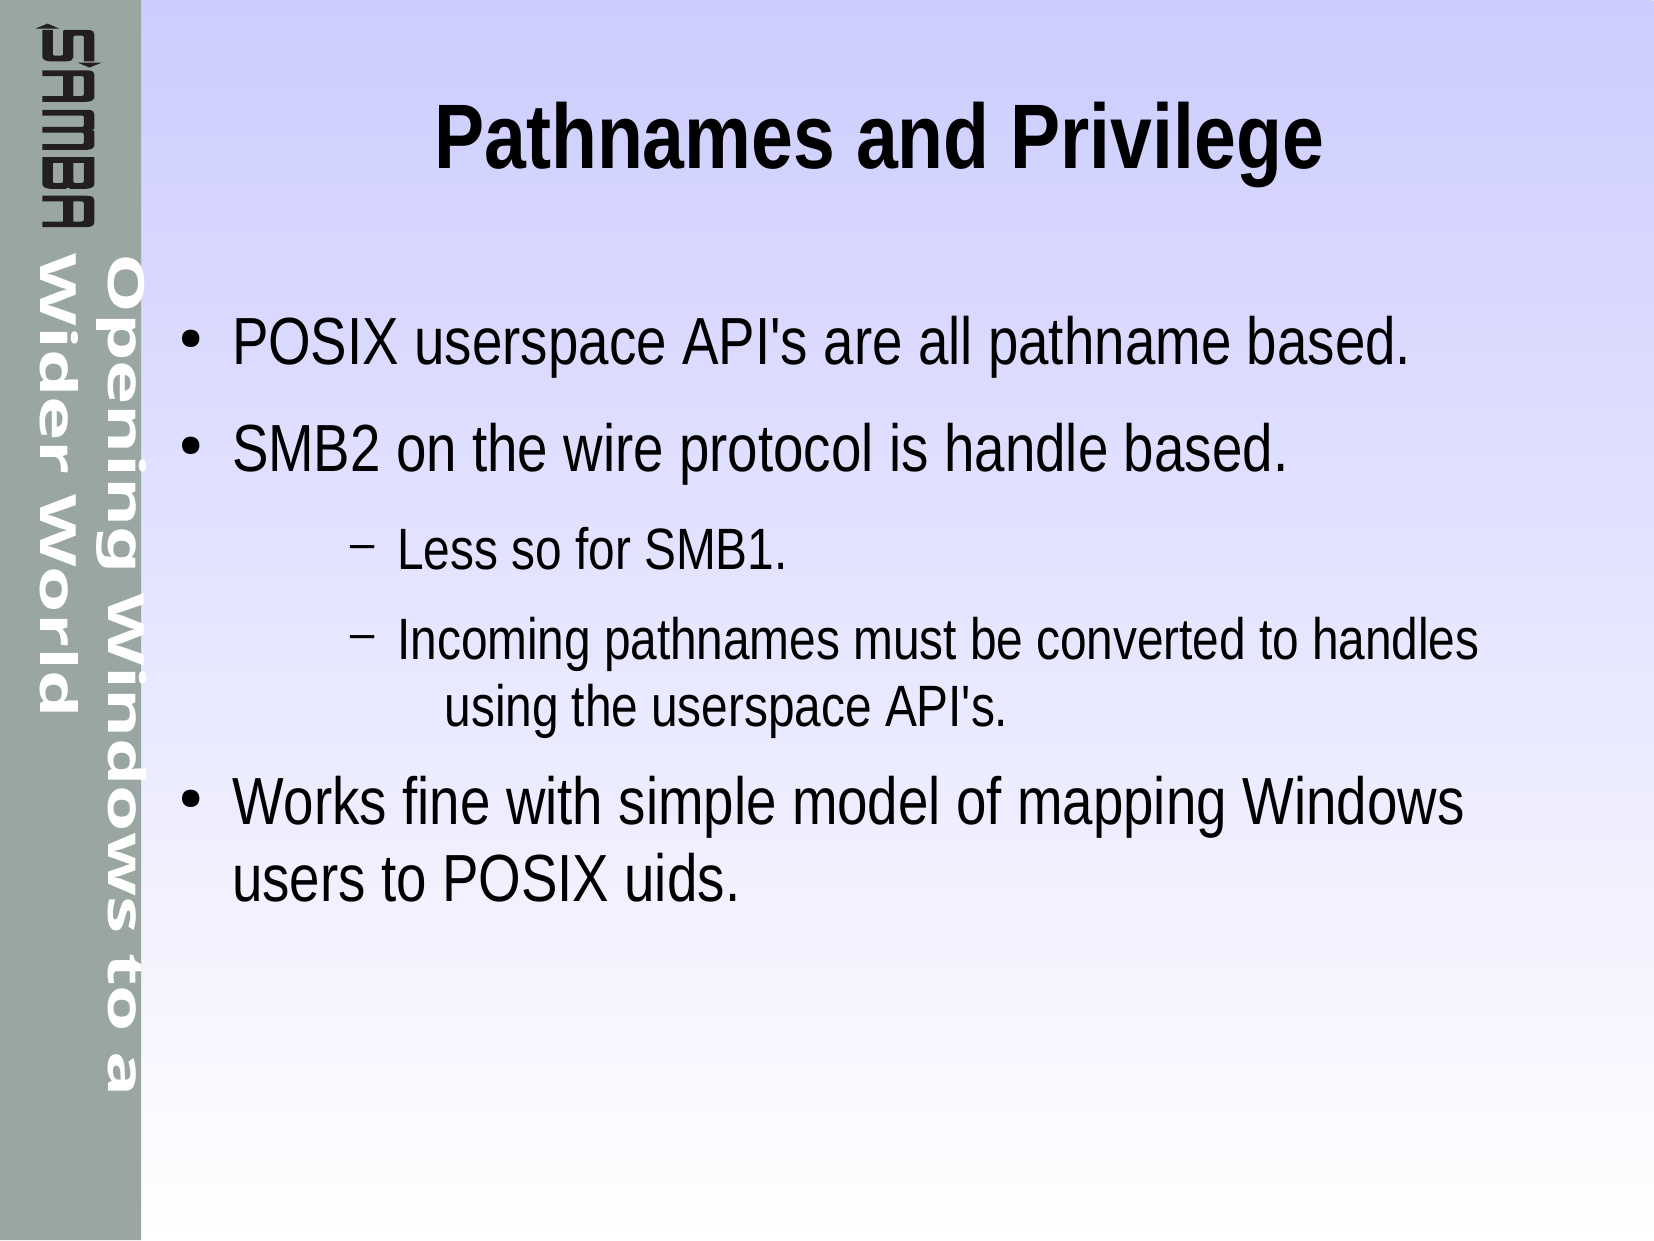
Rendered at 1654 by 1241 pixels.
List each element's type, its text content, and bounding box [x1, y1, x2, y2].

title Pathnames and Privilege [173, 31, 1586, 239]
list POSIX userspace API's are all pathname based. SMB2 on the wire protocol is handle based. Less so for SMB1. Incoming pathnames must be converted to handles using the userspace API's. Works fine with simple model of mapping Windows users to POSIX uids. [161, 302, 1574, 1211]
